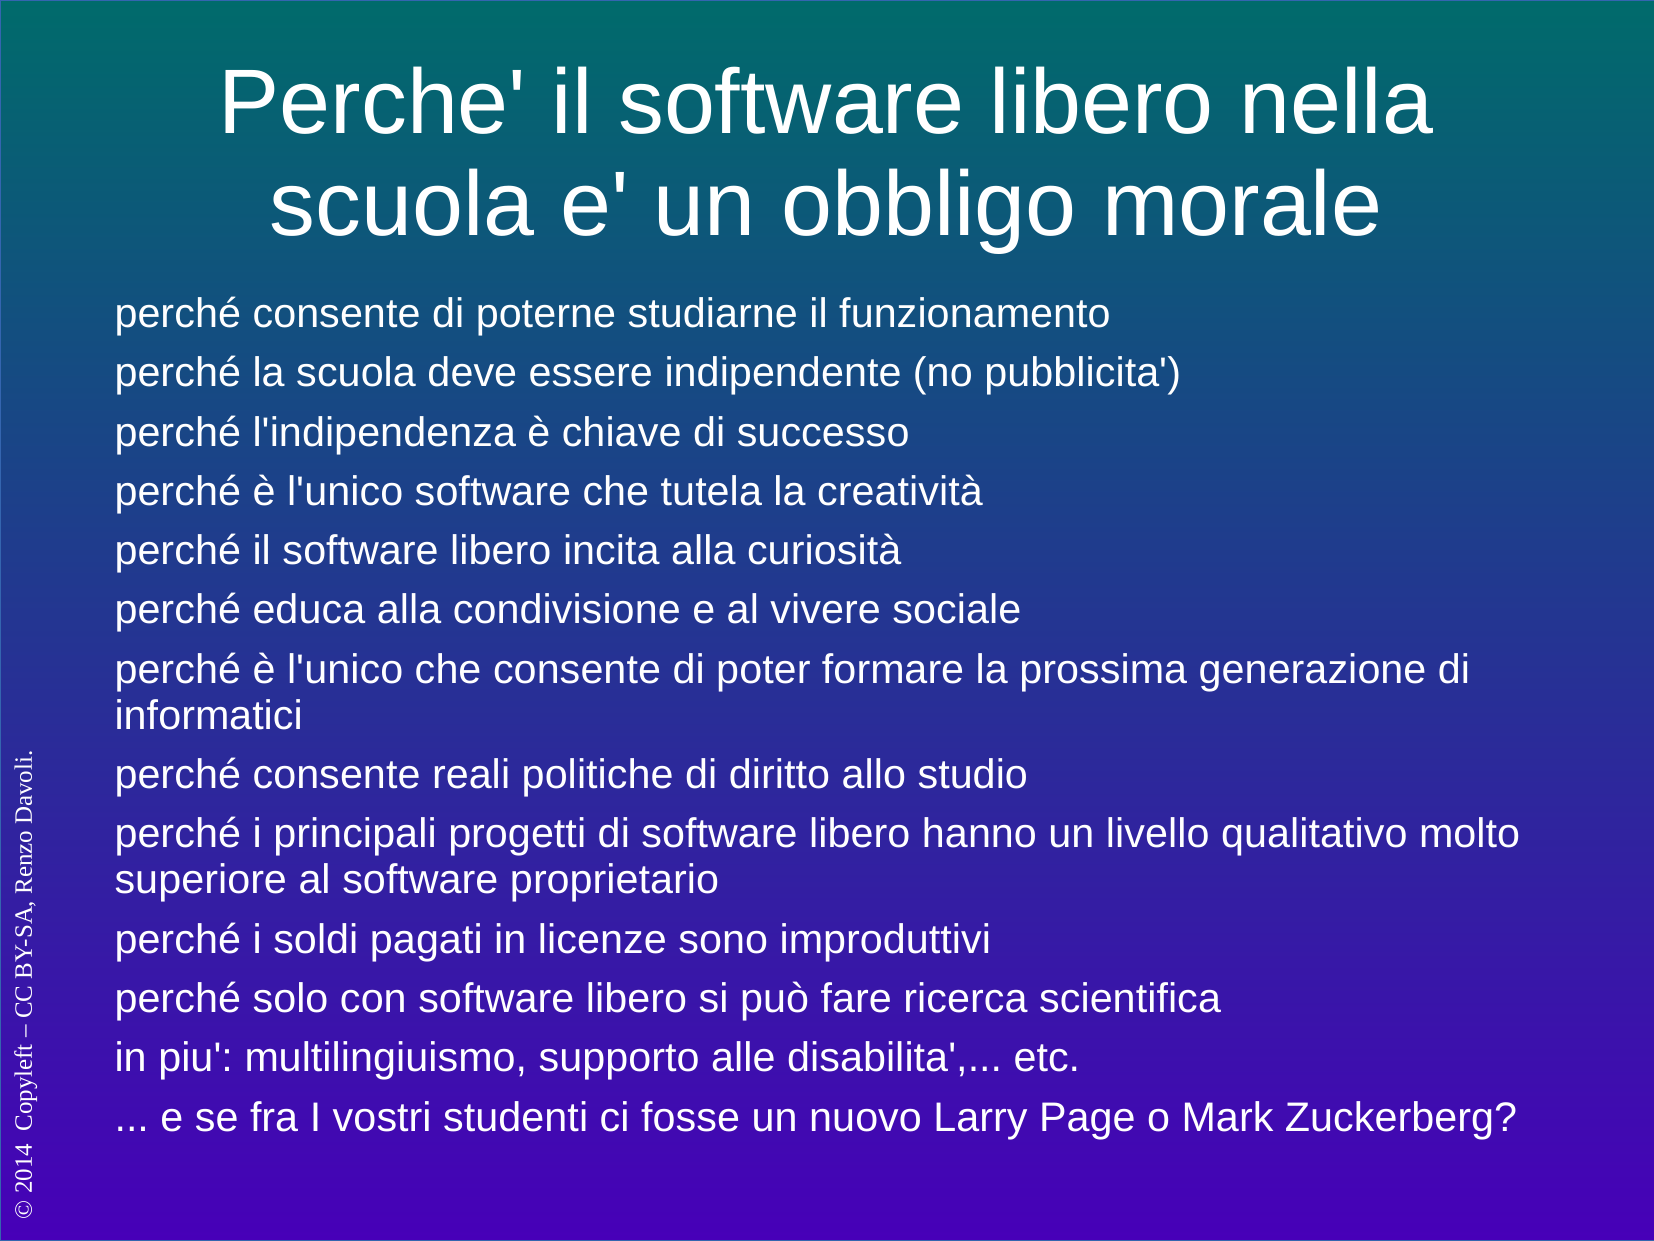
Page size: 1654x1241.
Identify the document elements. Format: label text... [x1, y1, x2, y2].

title Perche' il software libero nella scuola e' un obbligo morale [82, 49, 1571, 257]
list perché consente di poterne studiarne il funzionamento perché la scuola deve essere indipendente (no pubblicita') perché l'indipendenza è chiave di successo perché è l'unico software che tutela la creatività perché il software libero incita alla curiosità perché educa alla condivisione e al vivere sociale perché è l'unico che consente di poter formare la prossima generazione di informatici perché consente reali politiche di diritto allo studio perché i principali progetti di software libero hanno un livello qualitativo molto superiore al software proprietario perché i soldi pagati in licenze sono improduttivi perché solo con software libero si può fare ricerca scientifica in piu': multilingiuismo, supporto alle disabilita',... etc. ... e se fra I vostri studenti ci fosse un nuovo Larry Page o Mark Zuckerberg? [82, 290, 1606, 1141]
